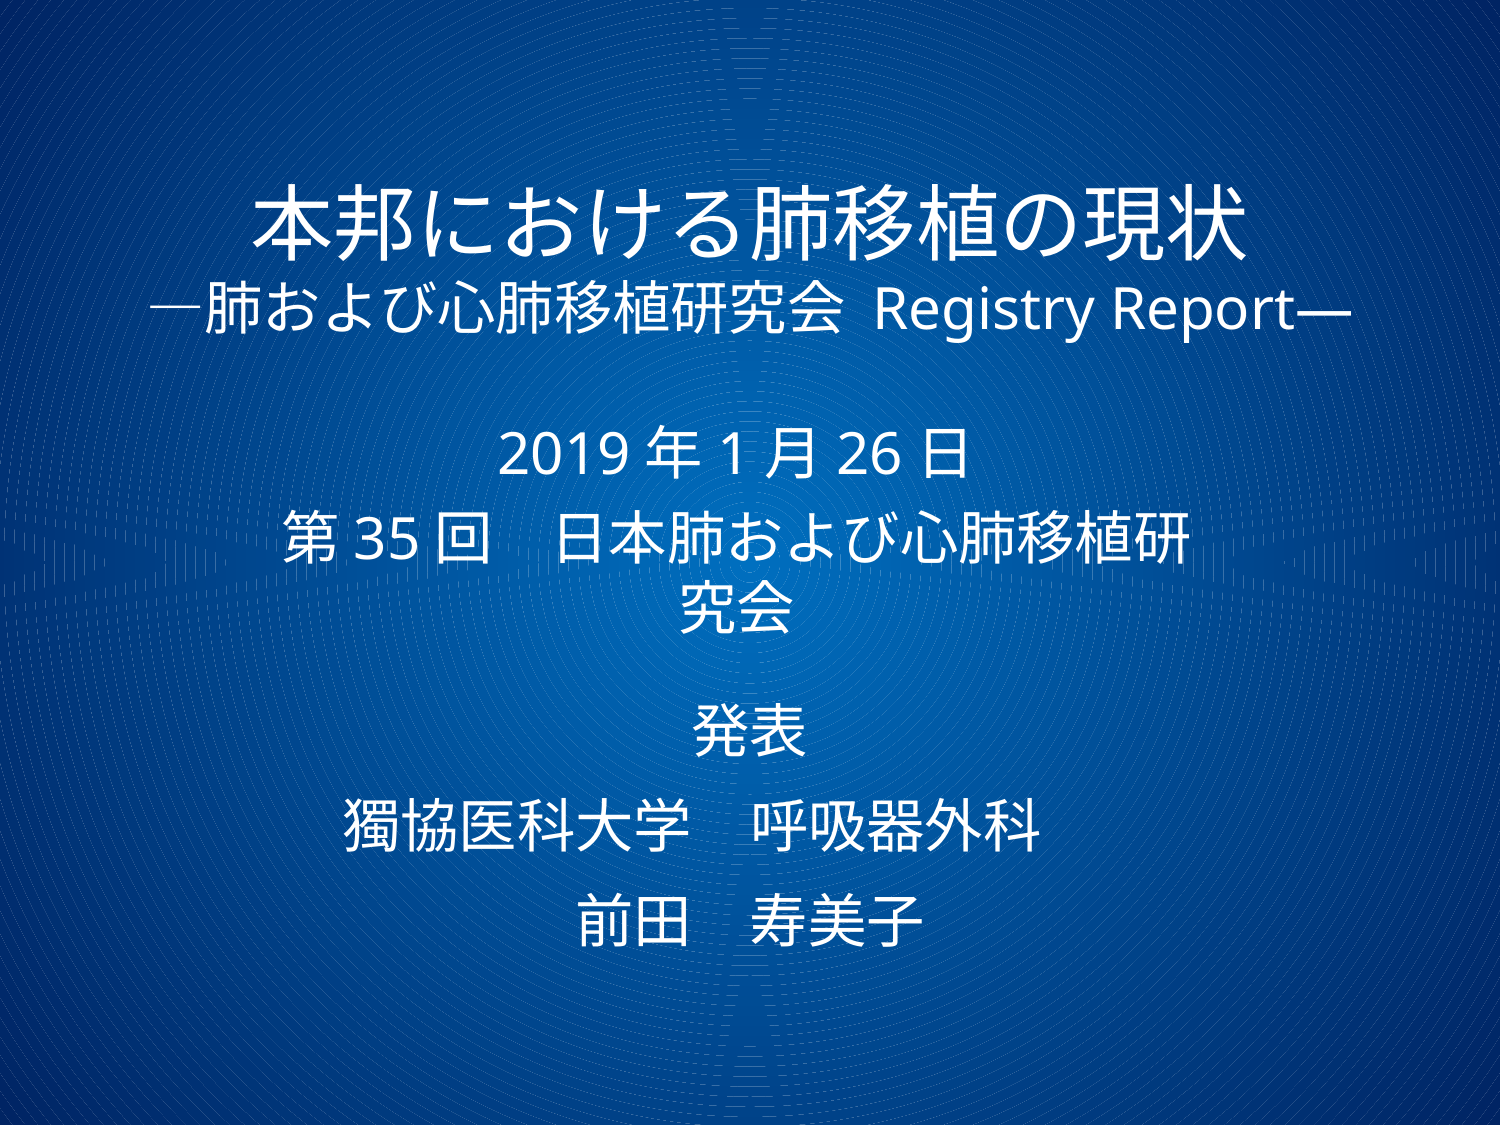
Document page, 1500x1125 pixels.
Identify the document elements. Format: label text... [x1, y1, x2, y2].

title 本邦における肺移植の現状 ―肺および心肺移植研究会 Registry Report― [75, 162, 1426, 350]
text_box 発表 獨協医科大学 呼吸器外科 前田 寿美子 [53, 687, 1447, 962]
text_box 2019年1月26日 第35回 日本肺および心肺移植研究会 [239, 408, 1234, 626]
